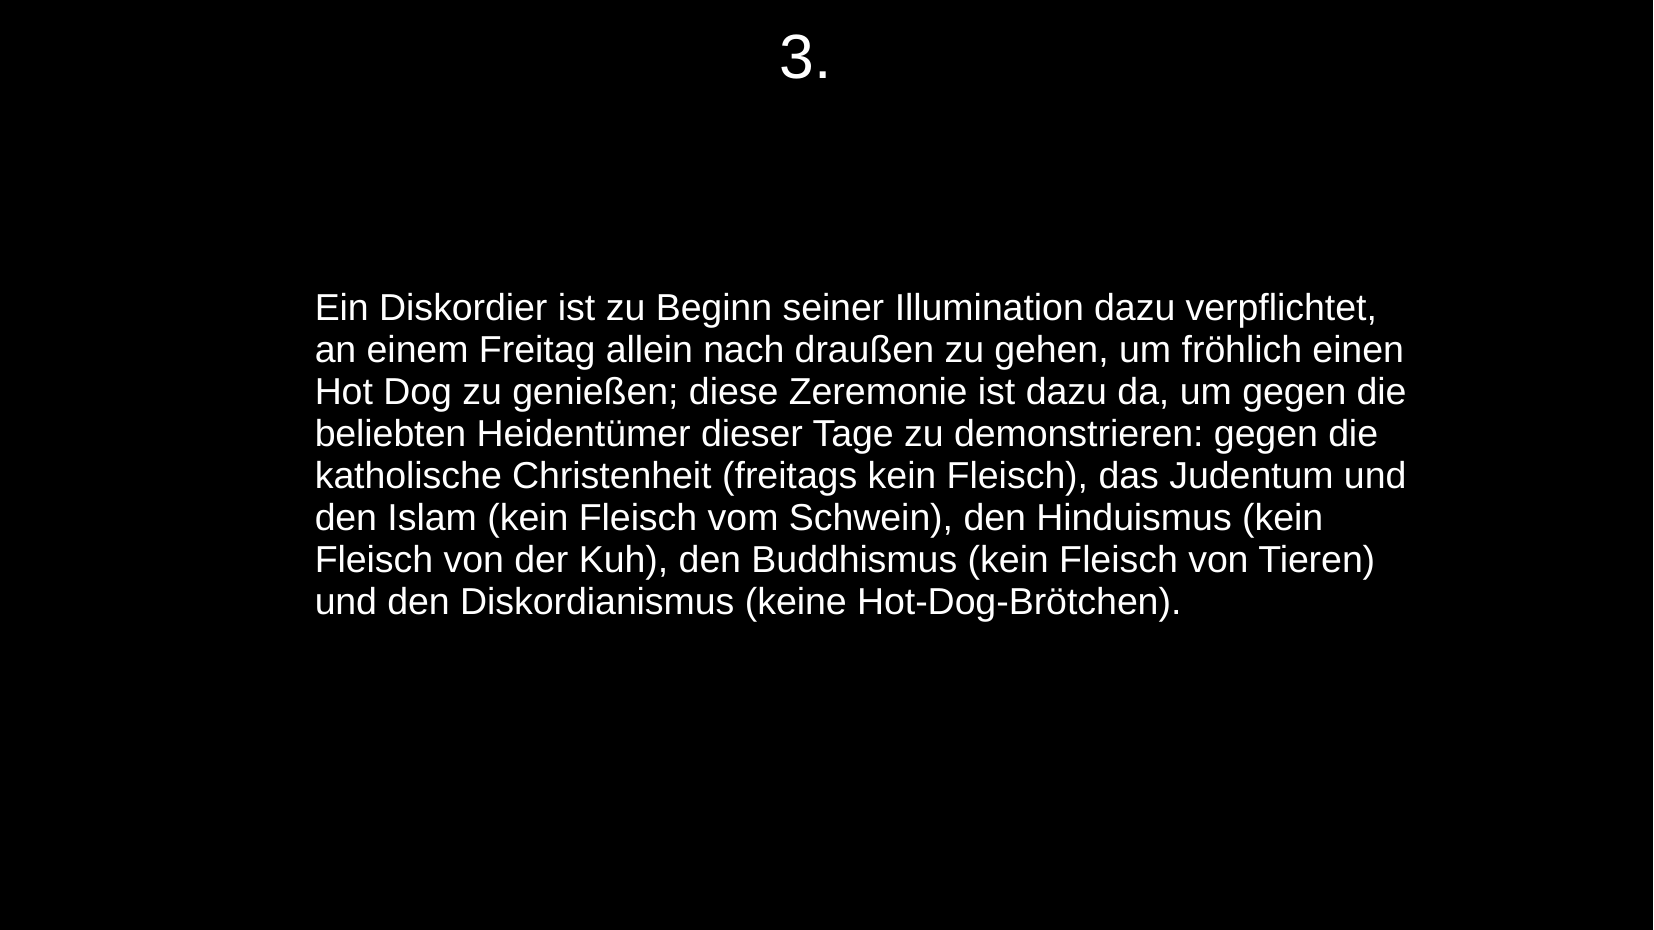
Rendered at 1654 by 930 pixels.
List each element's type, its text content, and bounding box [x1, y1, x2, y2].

text_box Ein Diskordier ist zu Beginn seiner Illumination dazu verpflichtet, an einem Freitag allein nach draußen zu gehen, um fröhlich einen Hot Dog zu genießen; diese Zeremonie ist dazu da, um gegen die beliebten Heidentümer dieser Tage zu demonstrieren: gegen die katholische Christenheit (freitags kein Fleisch), das Judentum und den Islam (kein Fleisch vom Schwein), den Hinduismus (kein Fleisch von der Kuh), den Buddhismus (kein Fleisch von Tieren) und den Diskordianismus (keine Hot-Dog-Brötchen). [300, 279, 1441, 631]
text_box 3. [275, 15, 1336, 100]
